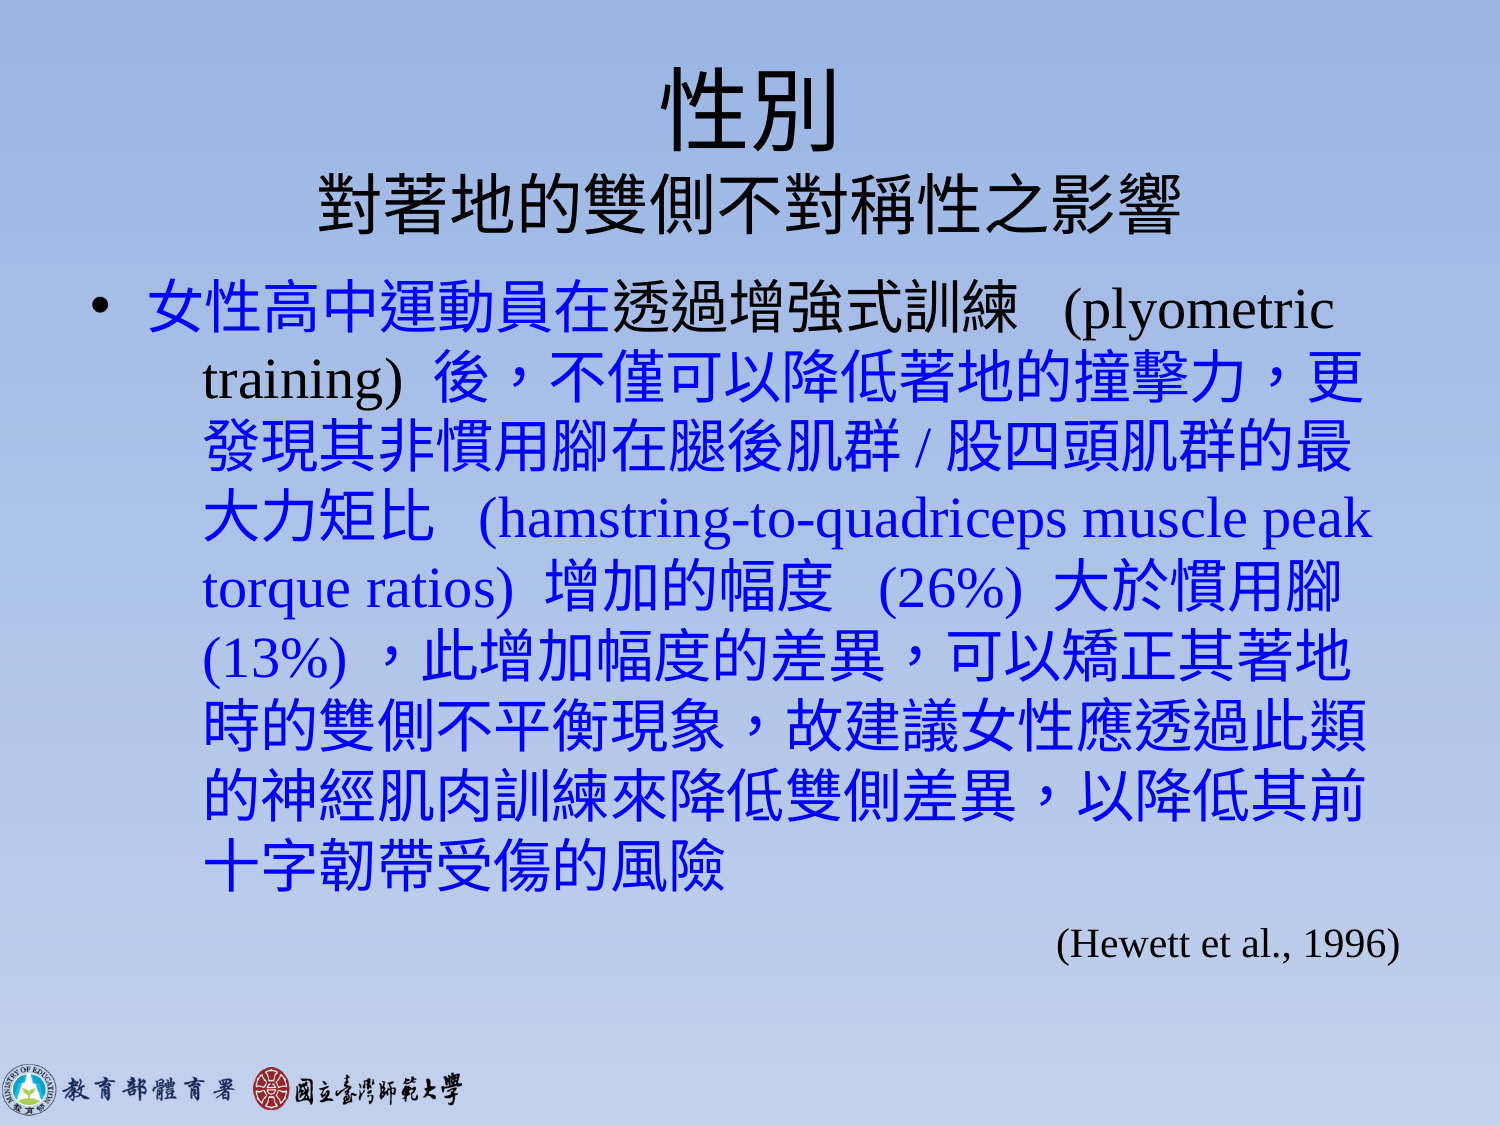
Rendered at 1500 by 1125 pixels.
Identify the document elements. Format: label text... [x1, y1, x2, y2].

list 女性高中運動員在透過增強式訓練 (plyometric training) 後，不僅可以降低著地的撞擊力，更發現其非慣用腳在腿後肌群/股四頭肌群的最大力矩比 (hamstring-to-quadriceps muscle peak torque ratios) 增加的幅度 (26%) 大於慣用腳 (13%)，此增加幅度的差異，可以矯正其著地時的雙側不平衡現象，故建議女性應透過此類的神經肌肉訓練來降低雙側差異，以降低其前十字韌帶受傷的風險 (Hewett et al., 1996) [75, 262, 1426, 1005]
title 性別 對著地的雙側不對稱性之影響 [75, 45, 1426, 233]
